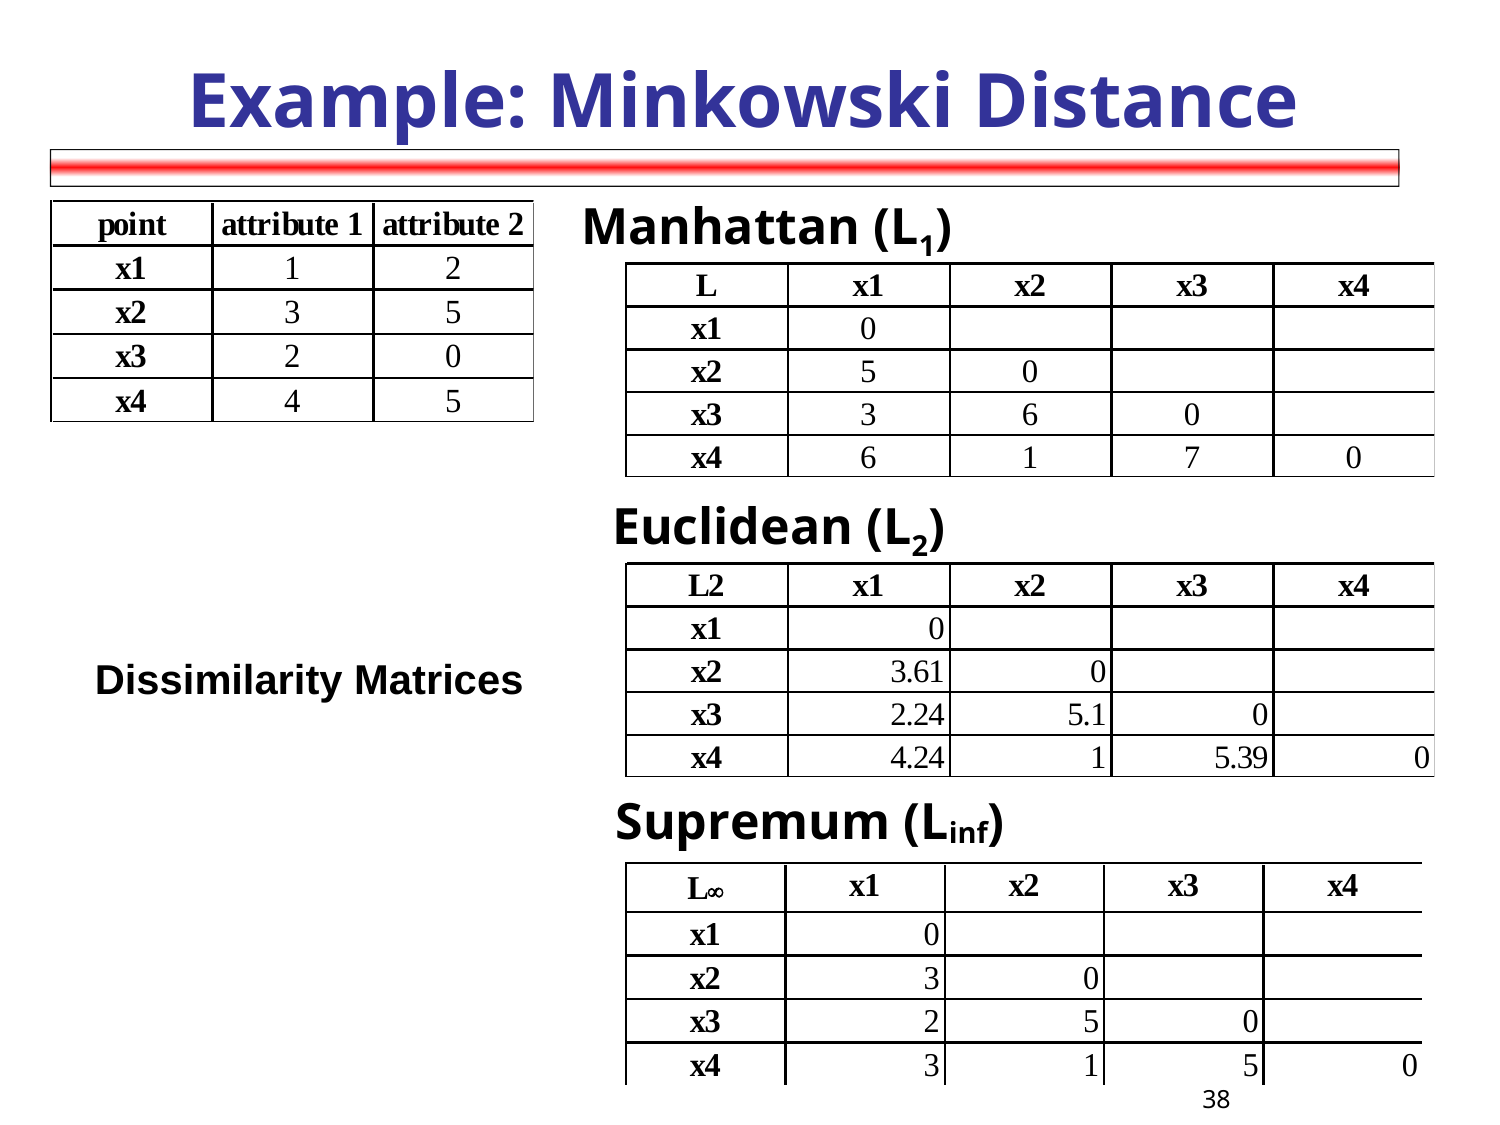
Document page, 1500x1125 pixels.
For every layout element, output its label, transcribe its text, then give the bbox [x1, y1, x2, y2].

text_box Supremum (Linf) [600, 781, 1033, 857]
chart [624, 262, 1437, 480]
text_box Euclidean (L2) [597, 486, 961, 571]
text_box <number> [1187, 1062, 1500, 1125]
text_box Dissimilarity Matrices [79, 645, 556, 711]
chart [624, 562, 1437, 780]
chart [624, 861, 1425, 1088]
text_box Manhattan (L1) [566, 186, 1132, 271]
chart [50, 200, 536, 424]
title Example: Minkowski Distance [24, 44, 1463, 150]
